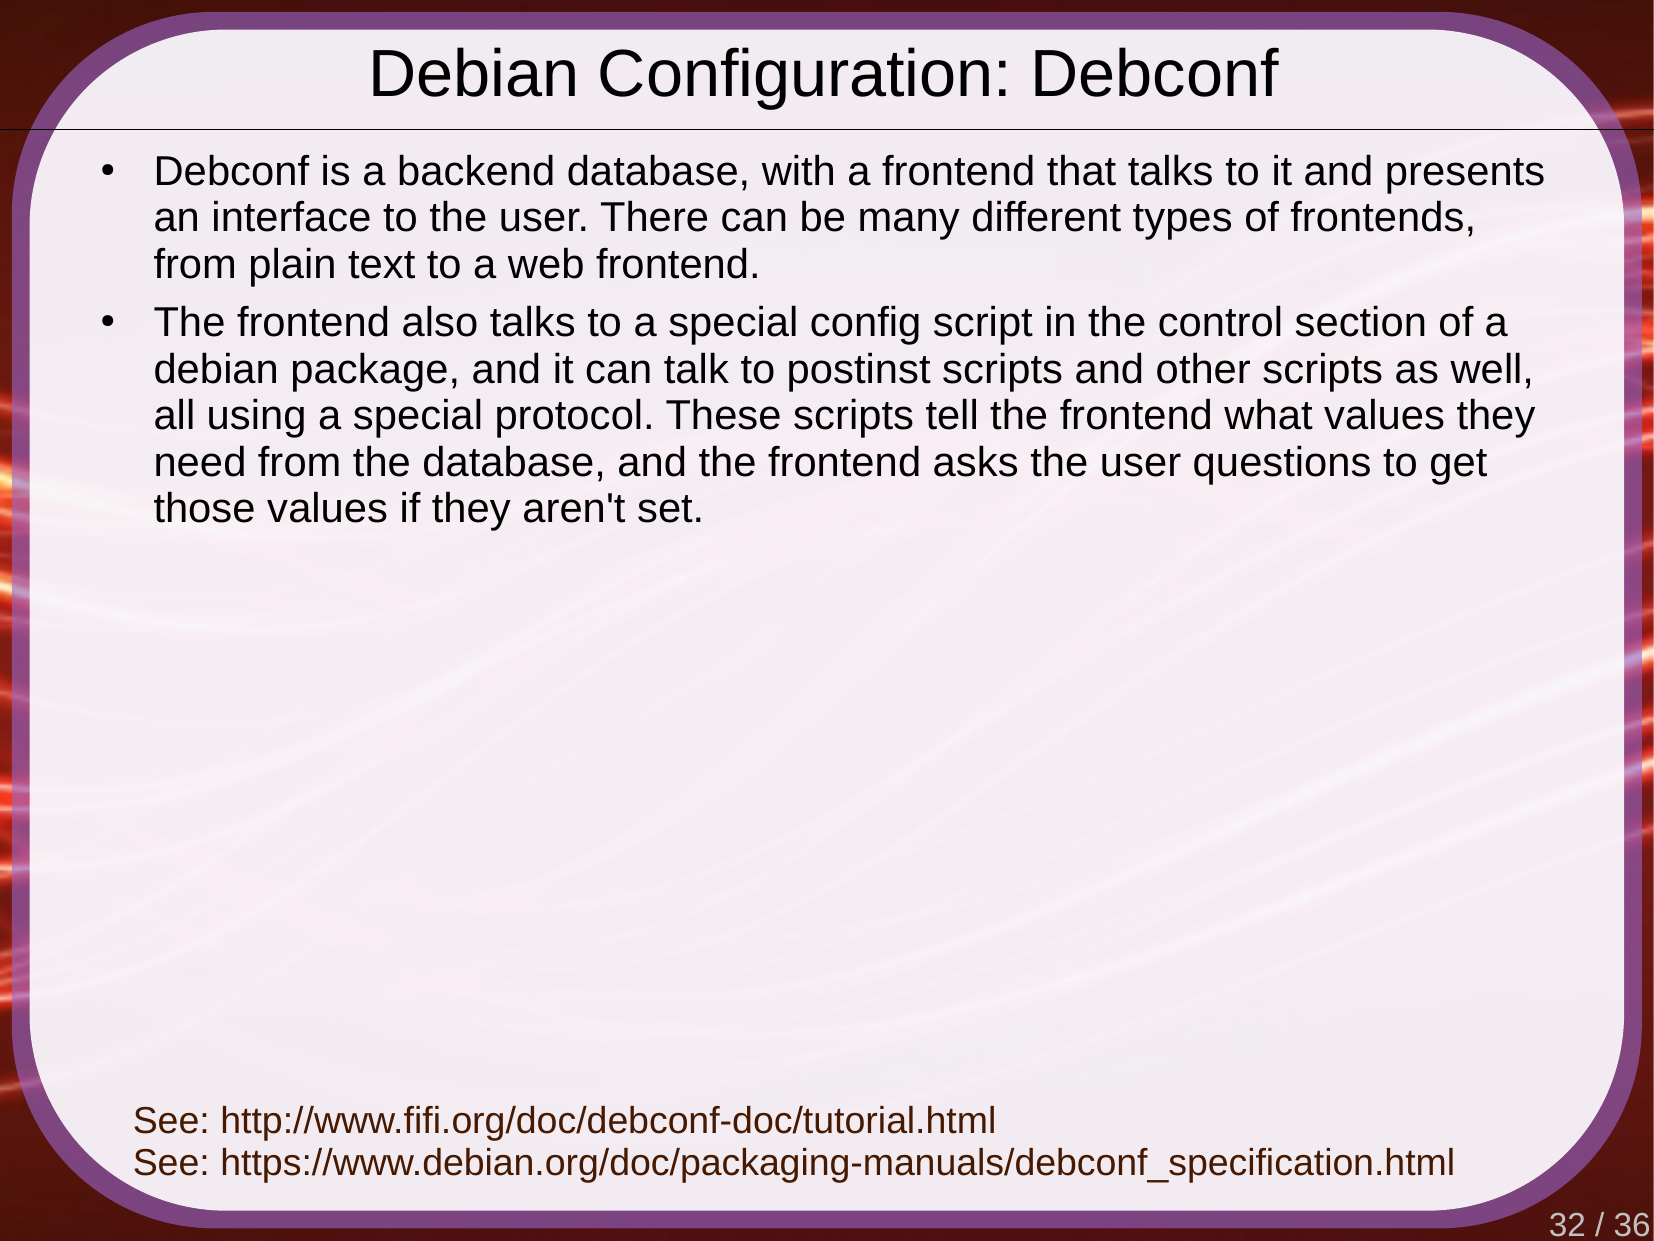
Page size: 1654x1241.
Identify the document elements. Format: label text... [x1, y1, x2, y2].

text_box See: http://www.fifi.org/doc/debconf-doc/tutorial.html See: https://www.debian.org/doc/packaging-manuals/debconf_specification.html [118, 1092, 1536, 1234]
title Debian Configuration: Debconf [82, 29, 1565, 119]
picture [0, 130, 1654, 1241]
list Debconf is a backend database, with a frontend that talks to it and presents an interface to the user. There can be many different types of frontends, from plain text to a web frontend. The frontend also talks to a special config script in the control section of a debian package, and it can talk to postinst scripts and other scripts as well, all using a special protocol. These scripts tell the frontend what values they need from the database, and the frontend asks the user questions to get those values if they aren't set. [82, 147, 1571, 1123]
picture [0, 0, 1654, 129]
